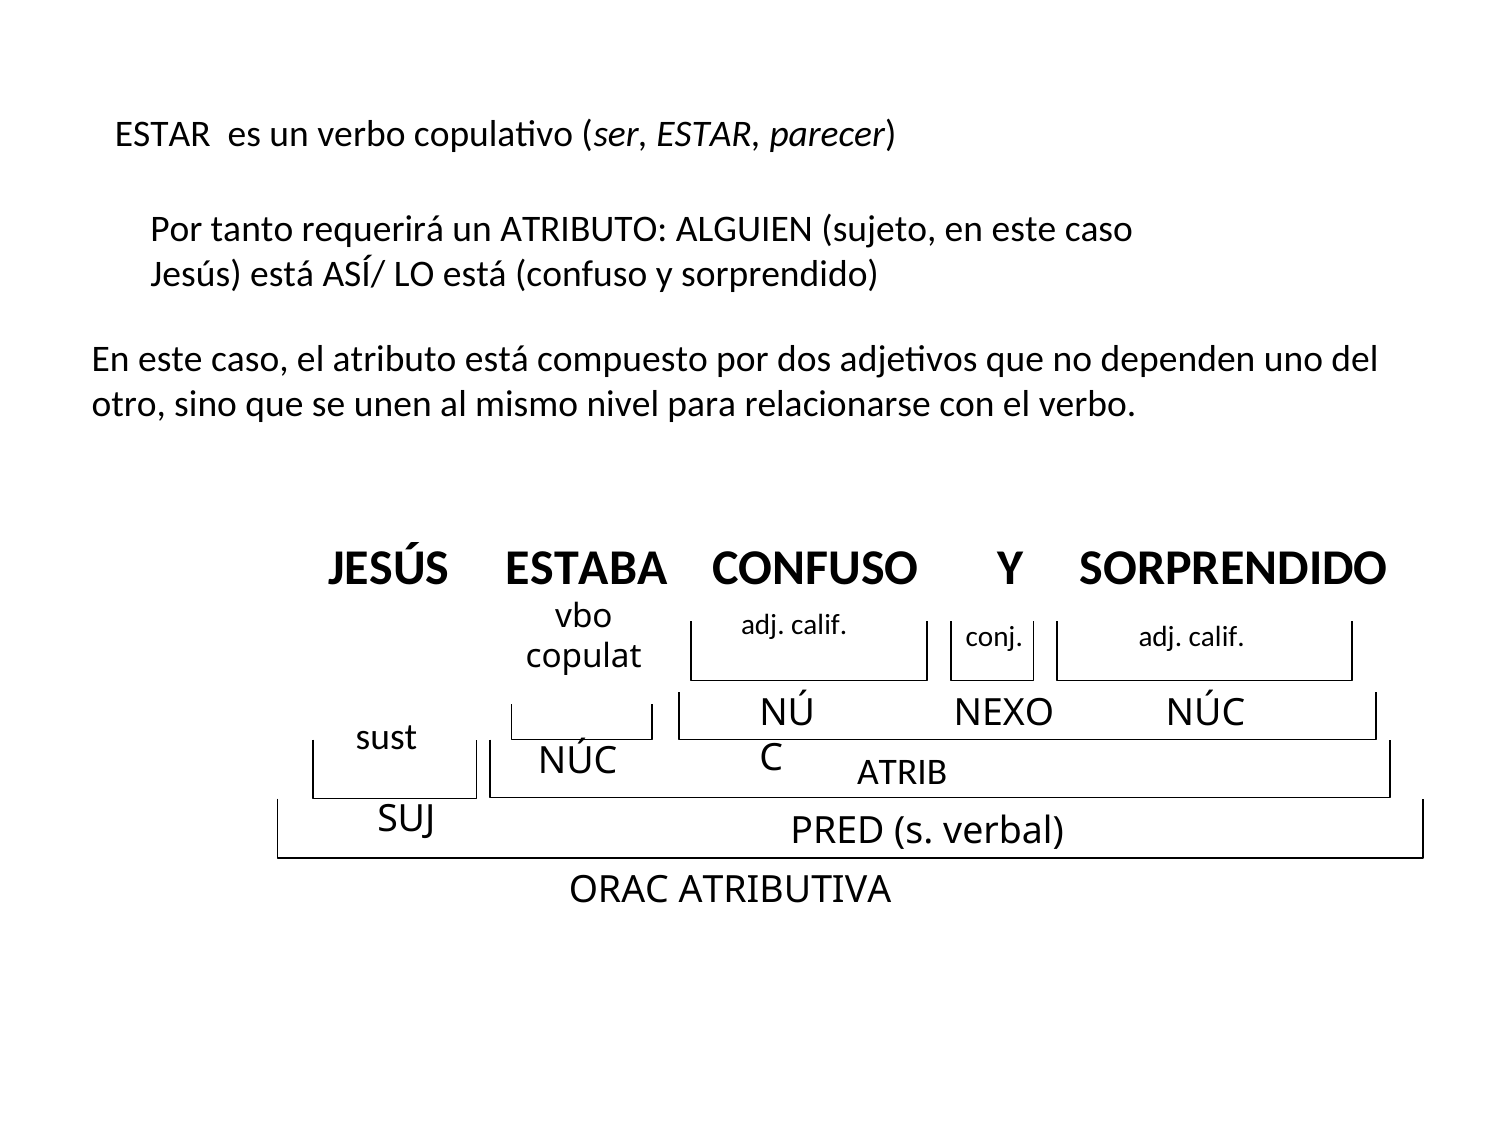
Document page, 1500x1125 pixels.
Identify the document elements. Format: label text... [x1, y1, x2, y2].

text_box NÚC [744, 680, 848, 787]
text_box ORAC ATRIBUTIVA [554, 857, 1253, 919]
text_box sust [340, 704, 433, 765]
text_box ATRIB [842, 739, 963, 801]
text_box SUJ [362, 786, 451, 848]
text_box vbo copulat [501, 603, 666, 682]
text_box NÚC [1150, 680, 1280, 741]
text_box adj. calif. [726, 603, 928, 649]
text_box PRED (s. verbal) [775, 798, 1090, 860]
text_box ESTAR es un verbo copulativo (ser, ESTAR, parecer) [100, 101, 1058, 163]
text_box JESÚS ESTABA CONFUSO Y SORPRENDIDO [302, 527, 1404, 603]
text_box NEXO [938, 680, 1081, 742]
text_box conj. [950, 609, 1058, 661]
text_box NÚC [523, 727, 635, 789]
text_box Por tanto requerirá un ATRIBUTO: ALGUIEN (sujeto, en este caso Jesús) está ASÍ/ LO está (confuso y sorprendido) [135, 196, 1199, 302]
text_box adj. calif. [1123, 609, 1299, 661]
text_box En este caso, el atributo está compuesto por dos adjetivos que no dependen uno del otro, sino que se unen al mismo nivel para relacionarse con el verbo. [76, 326, 1412, 432]
